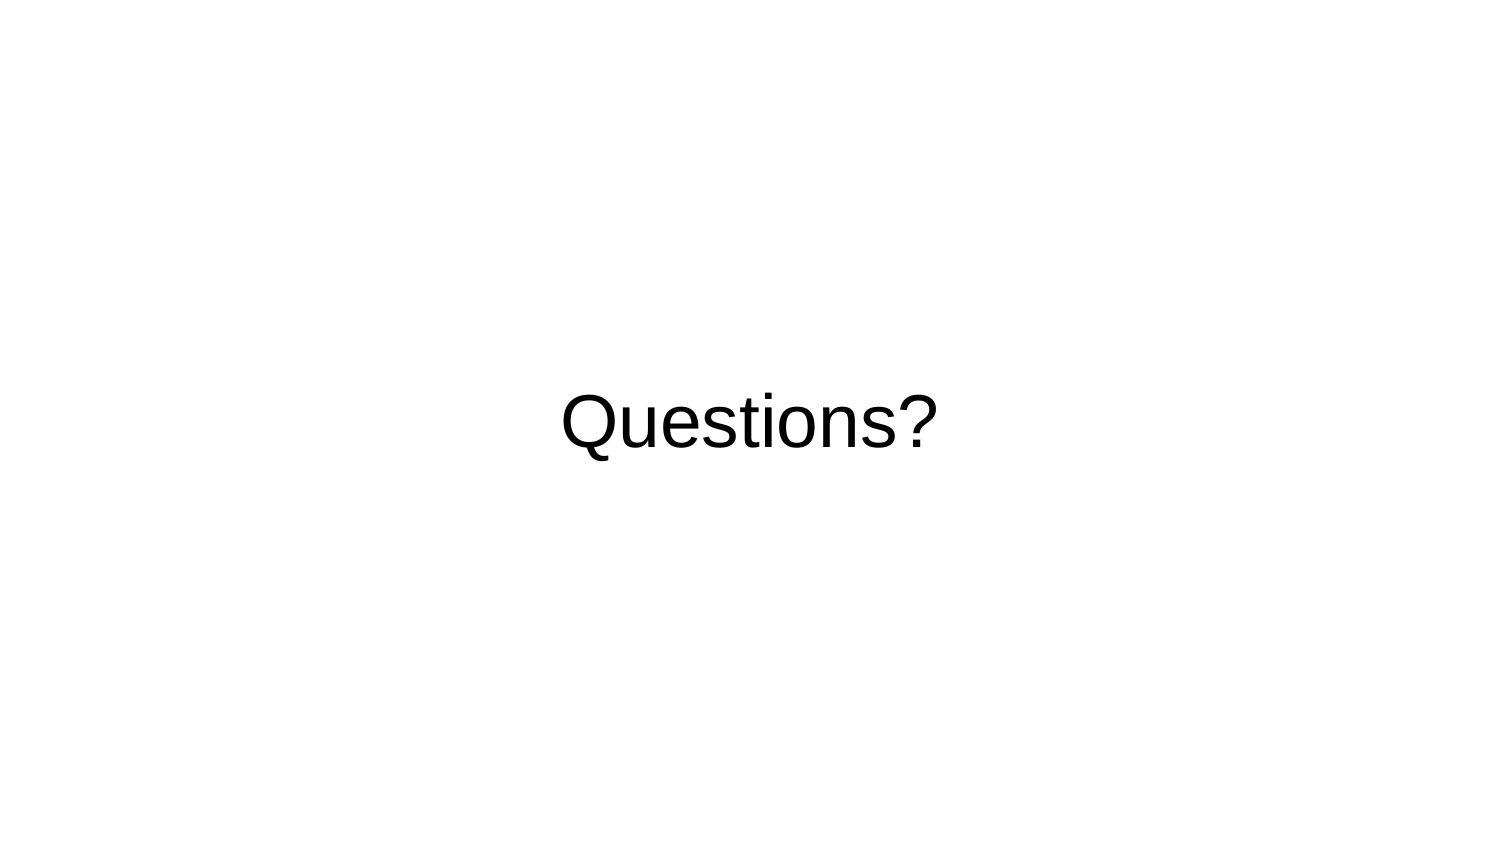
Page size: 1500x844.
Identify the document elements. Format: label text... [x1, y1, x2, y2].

title Questions? [51, 352, 1449, 491]
